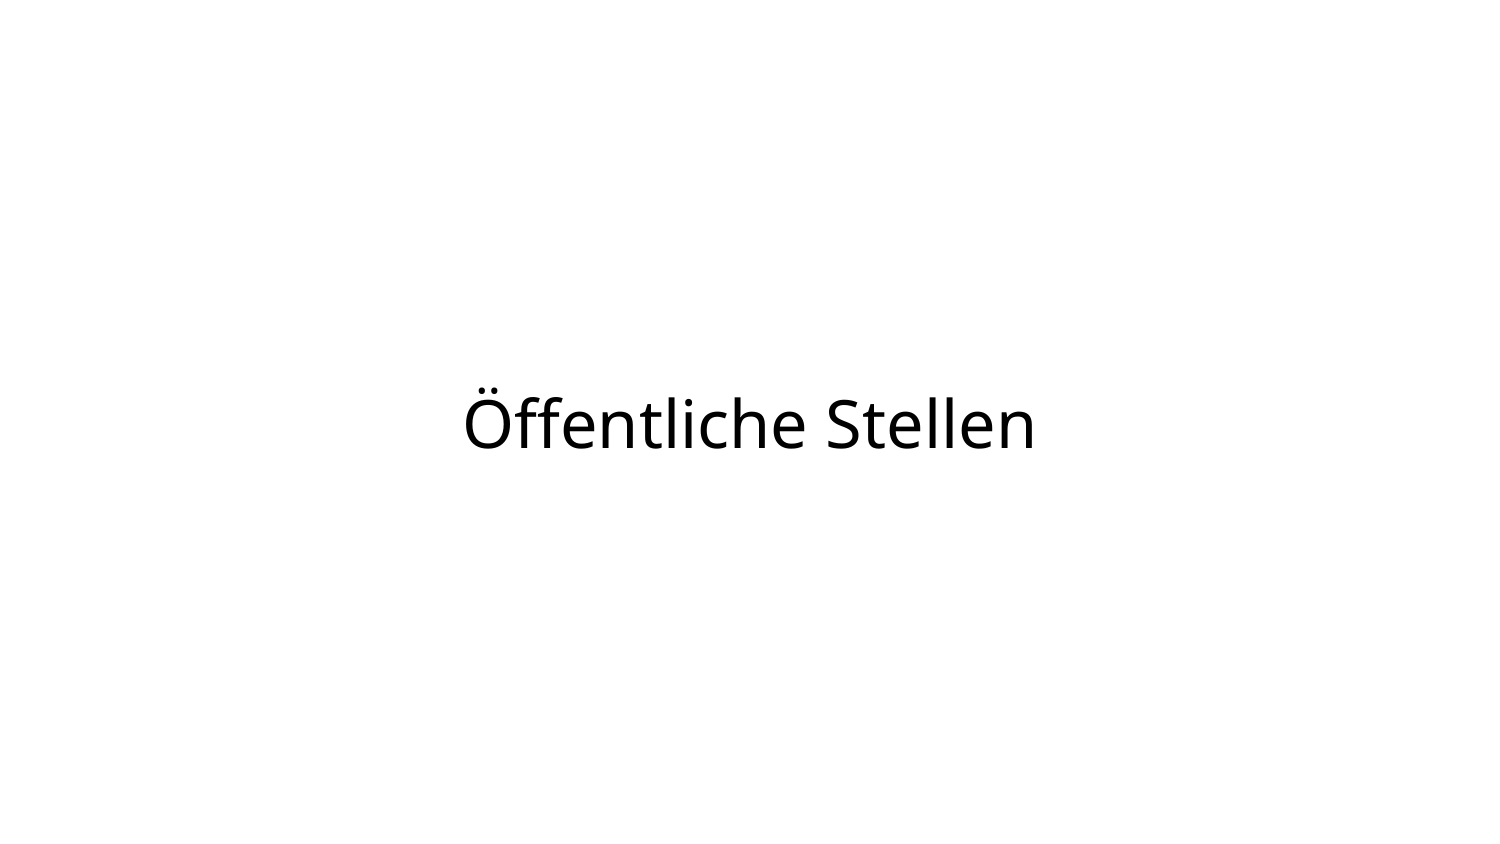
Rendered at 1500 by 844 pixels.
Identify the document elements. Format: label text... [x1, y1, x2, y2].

subtitle Öffentliche Stellen [75, 143, 1425, 701]
